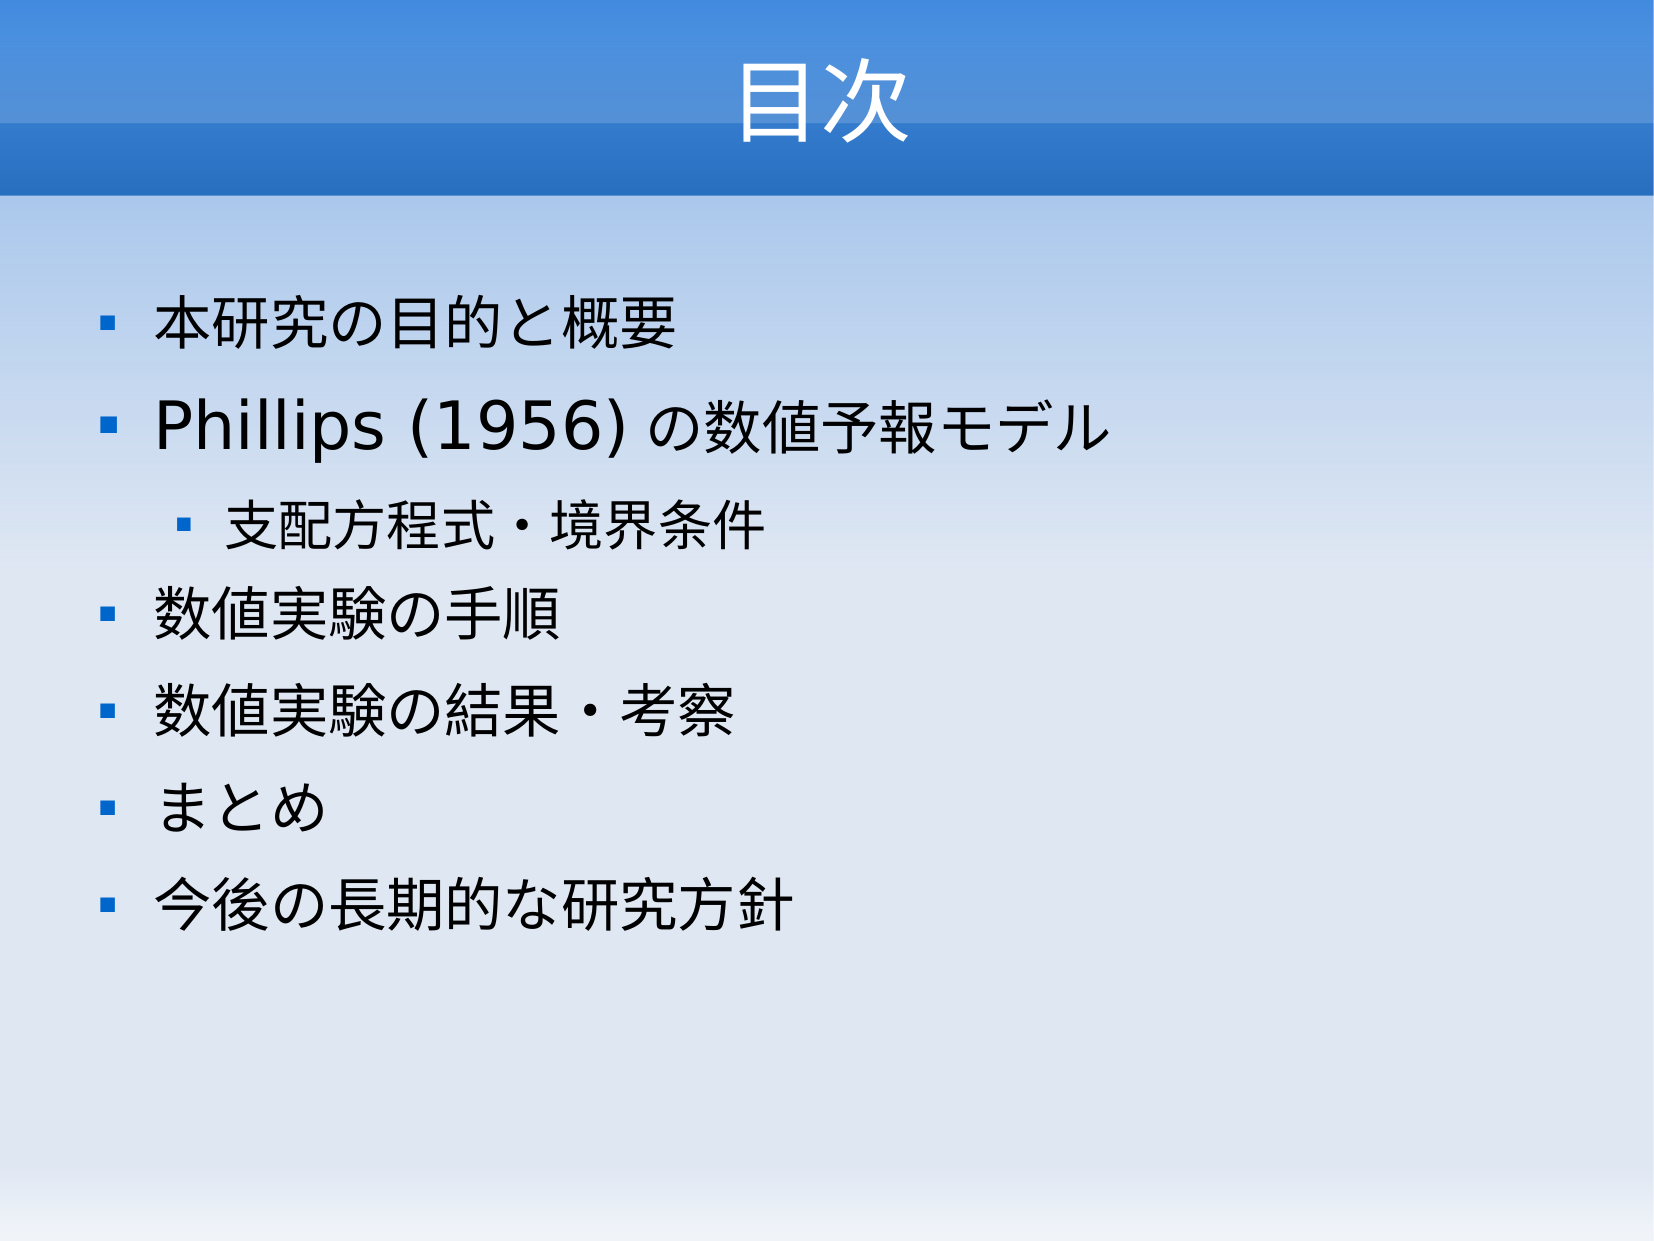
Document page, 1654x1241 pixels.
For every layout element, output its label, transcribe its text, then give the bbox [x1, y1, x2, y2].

title 目次 [76, 0, 1565, 208]
picture [0, 0, 1654, 1241]
list 本研究の目的と概要 Phillips (1956)の数値予報モデル 支配方程式・境界条件 数値実験の手順 数値実験の結果・考察 まとめ 今後の長期的な研究方針 [82, 290, 1571, 1094]
